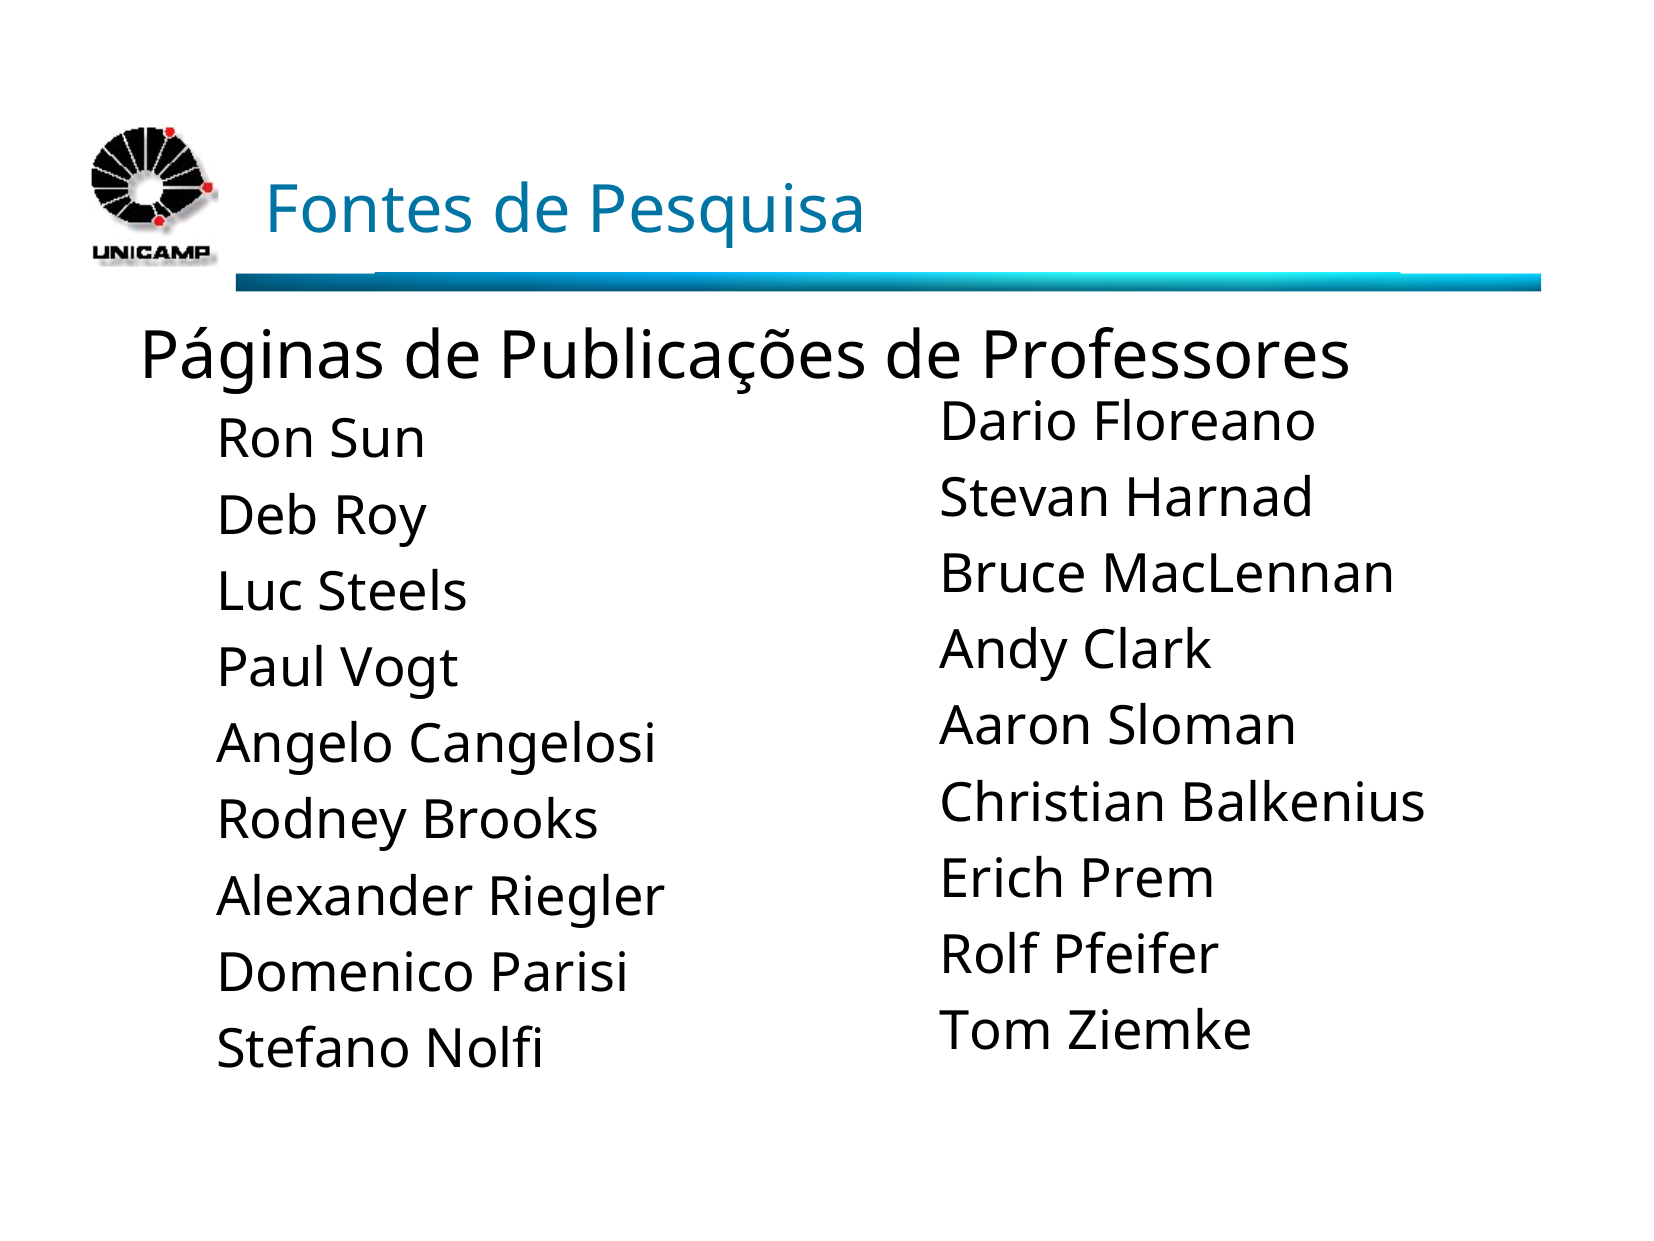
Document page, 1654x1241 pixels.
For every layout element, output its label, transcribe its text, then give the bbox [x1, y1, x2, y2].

picture [125, 272, 1654, 295]
list Dario Floreano Stevan Harnad Bruce MacLennan Andy Clark Aaron Sloman Christian Balkenius Erich Prem Rolf Pfeifer Tom Ziemke [845, 383, 1535, 1167]
list Páginas de Publicações de Professores Ron Sun Deb Roy Luc Steels Paul Vogt Angelo Cangelosi Rodney Brooks Alexander Riegler Domenico Parisi Stefano Nolfi [121, 309, 1565, 1182]
title Fontes de Pesquisa [264, 42, 1534, 250]
